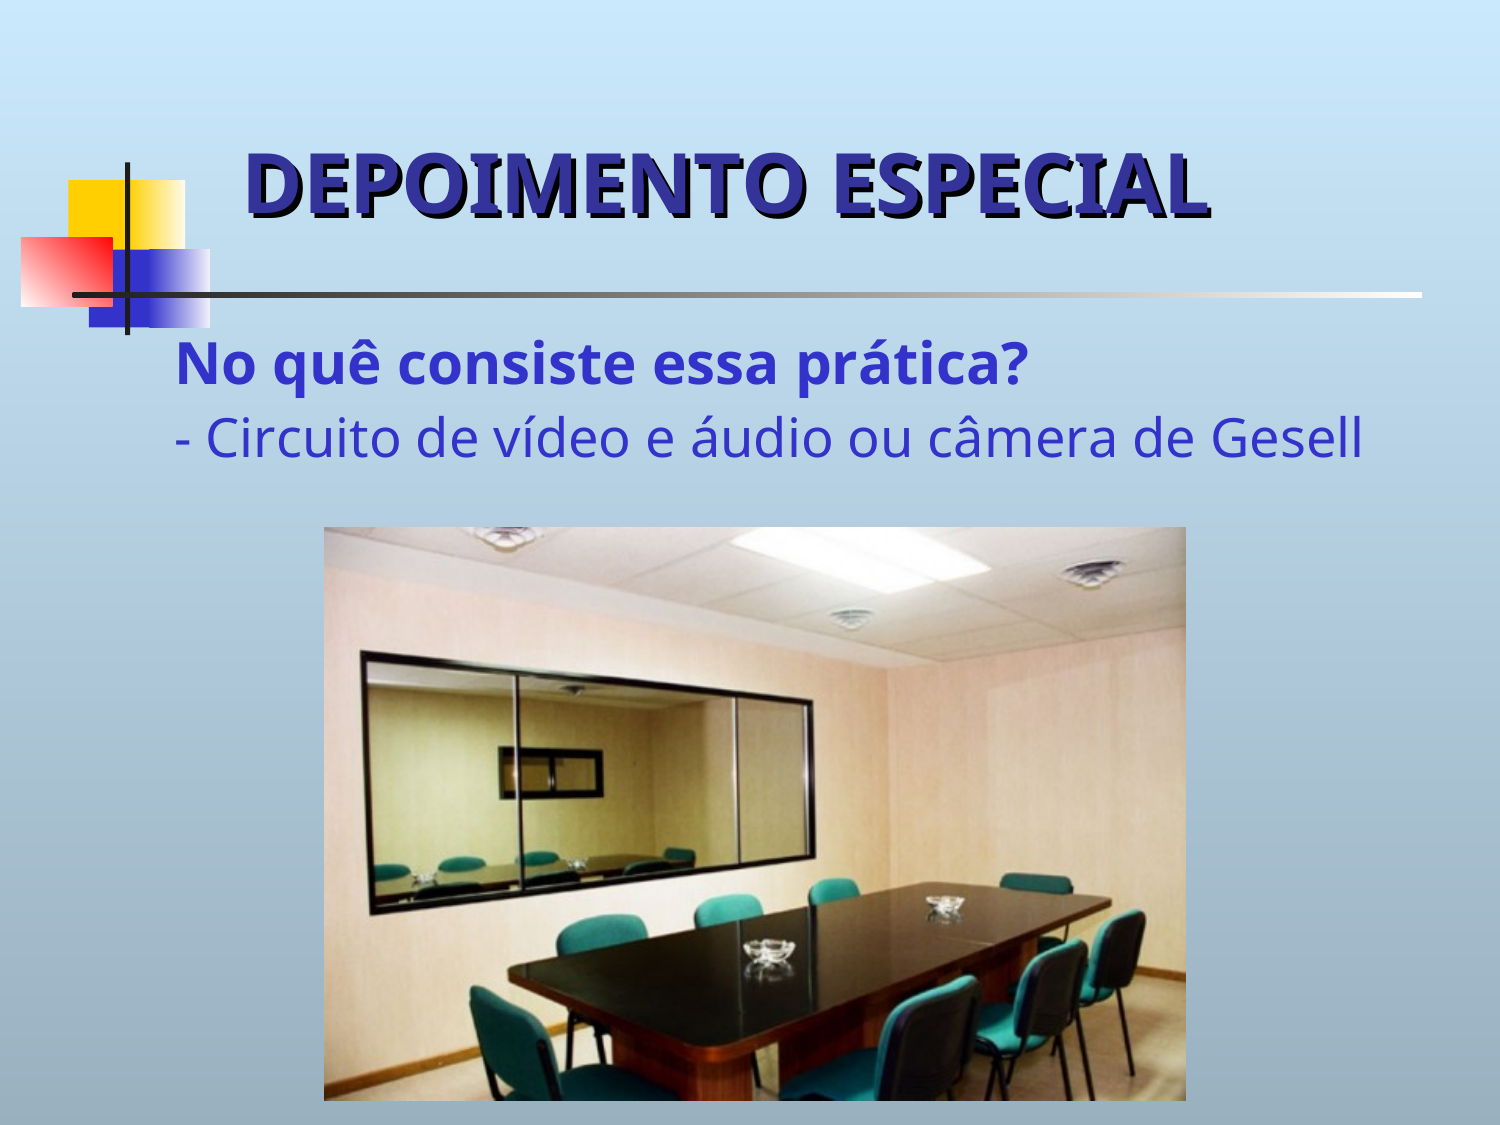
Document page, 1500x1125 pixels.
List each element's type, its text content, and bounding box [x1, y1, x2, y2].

text_box DEPOIMENTO ESPECIAL [227, 122, 1341, 239]
list No quê consiste essa prática? - Circuito de vídeo e áudio ou câmera de Gesell [112, 326, 1388, 516]
picture [324, 527, 1186, 1101]
